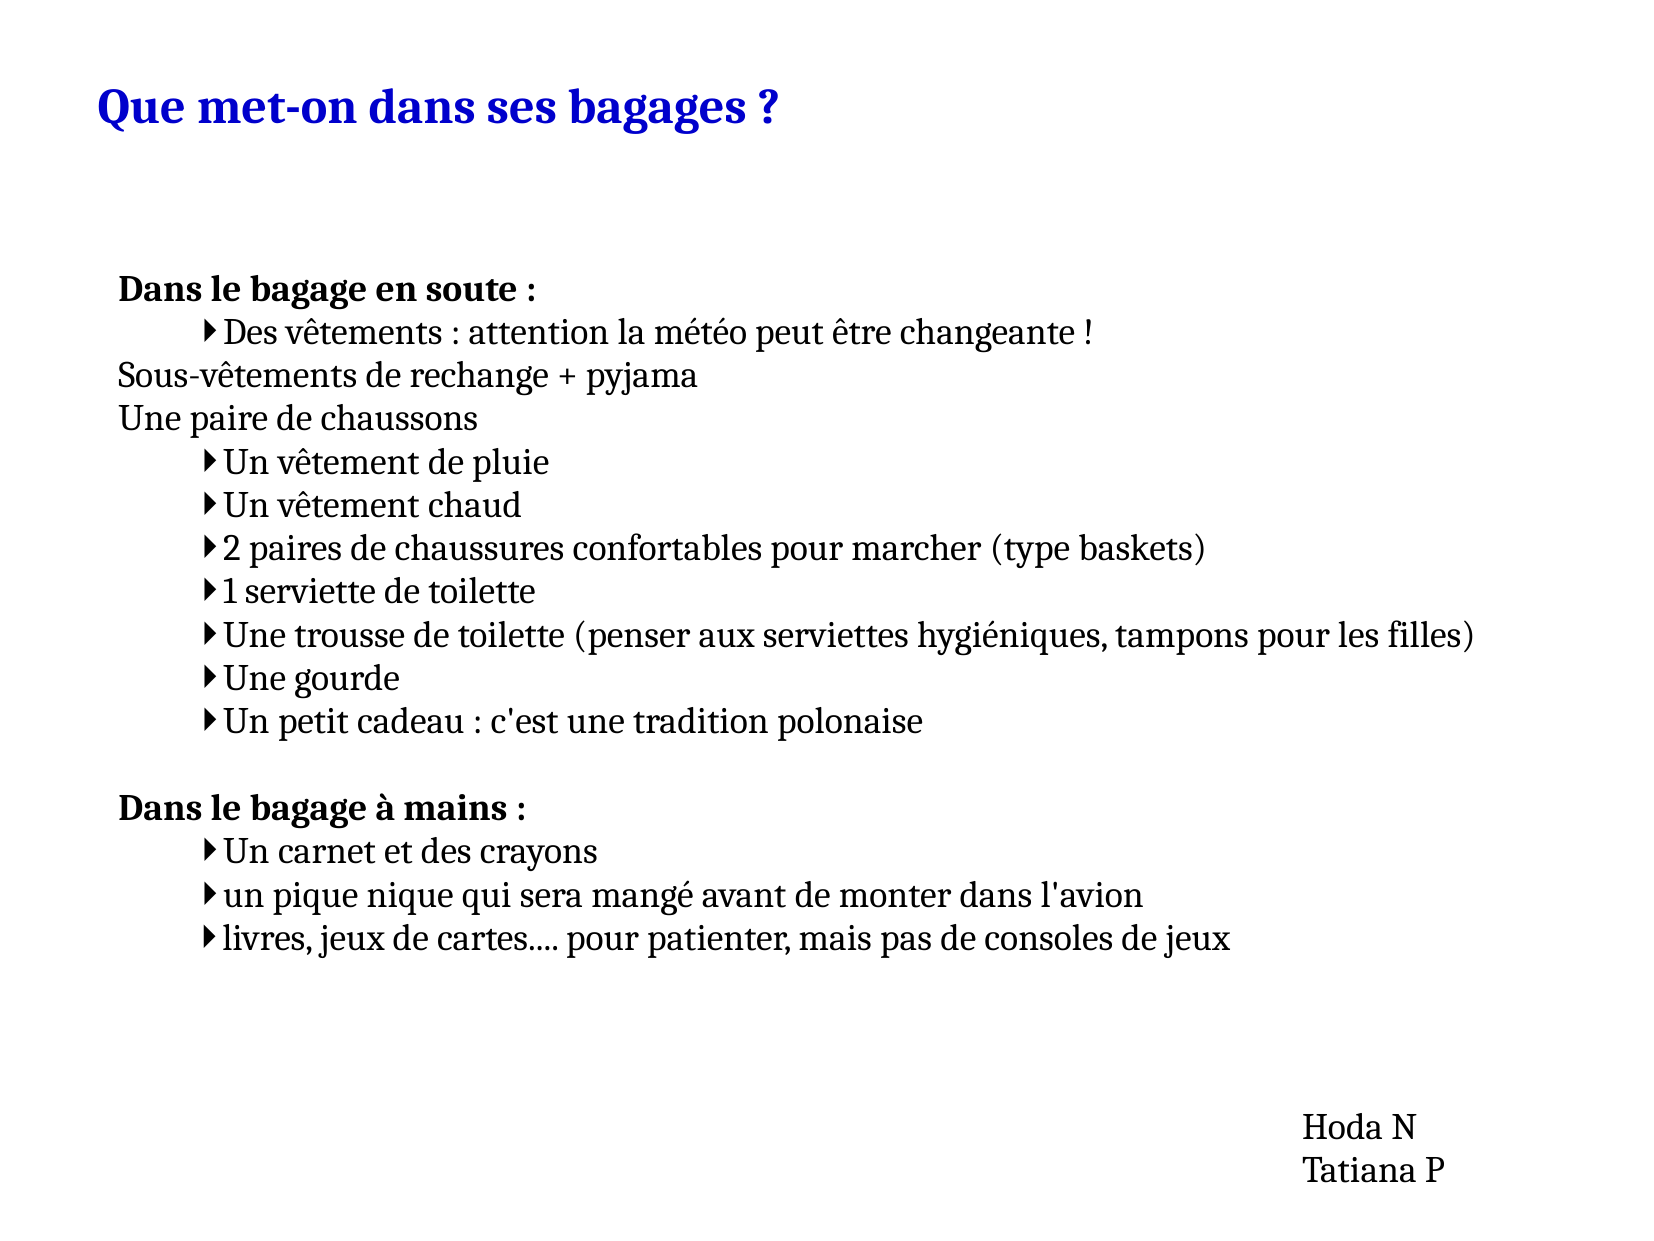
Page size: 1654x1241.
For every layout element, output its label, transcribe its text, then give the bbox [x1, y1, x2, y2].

text_box Que met-on dans ses bagages ? [82, 70, 1264, 145]
text_box Dans le bagage en soute : Des vêtements : attention la météo peut être changeante ! Sous-vêtements de rechange + pyjama Une paire de chaussons Un vêtement de pluie Un vêtement chaud 2 paires de chaussures confortables pour marcher (type baskets) 1 serviette de toilette Une trousse de toilette (penser aux serviettes hygiéniques, tampons pour les filles) Une gourde Un petit cadeau : c'est une tradition polonaise Dans le bagage à mains : Un carnet et des crayons un pique nique qui sera mangé avant de monter dans l'avion livres, jeux de cartes.... pour patienter, mais pas de consoles de jeux [103, 259, 1569, 1195]
text_box Hoda N Tatiana P [1287, 1098, 1465, 1202]
